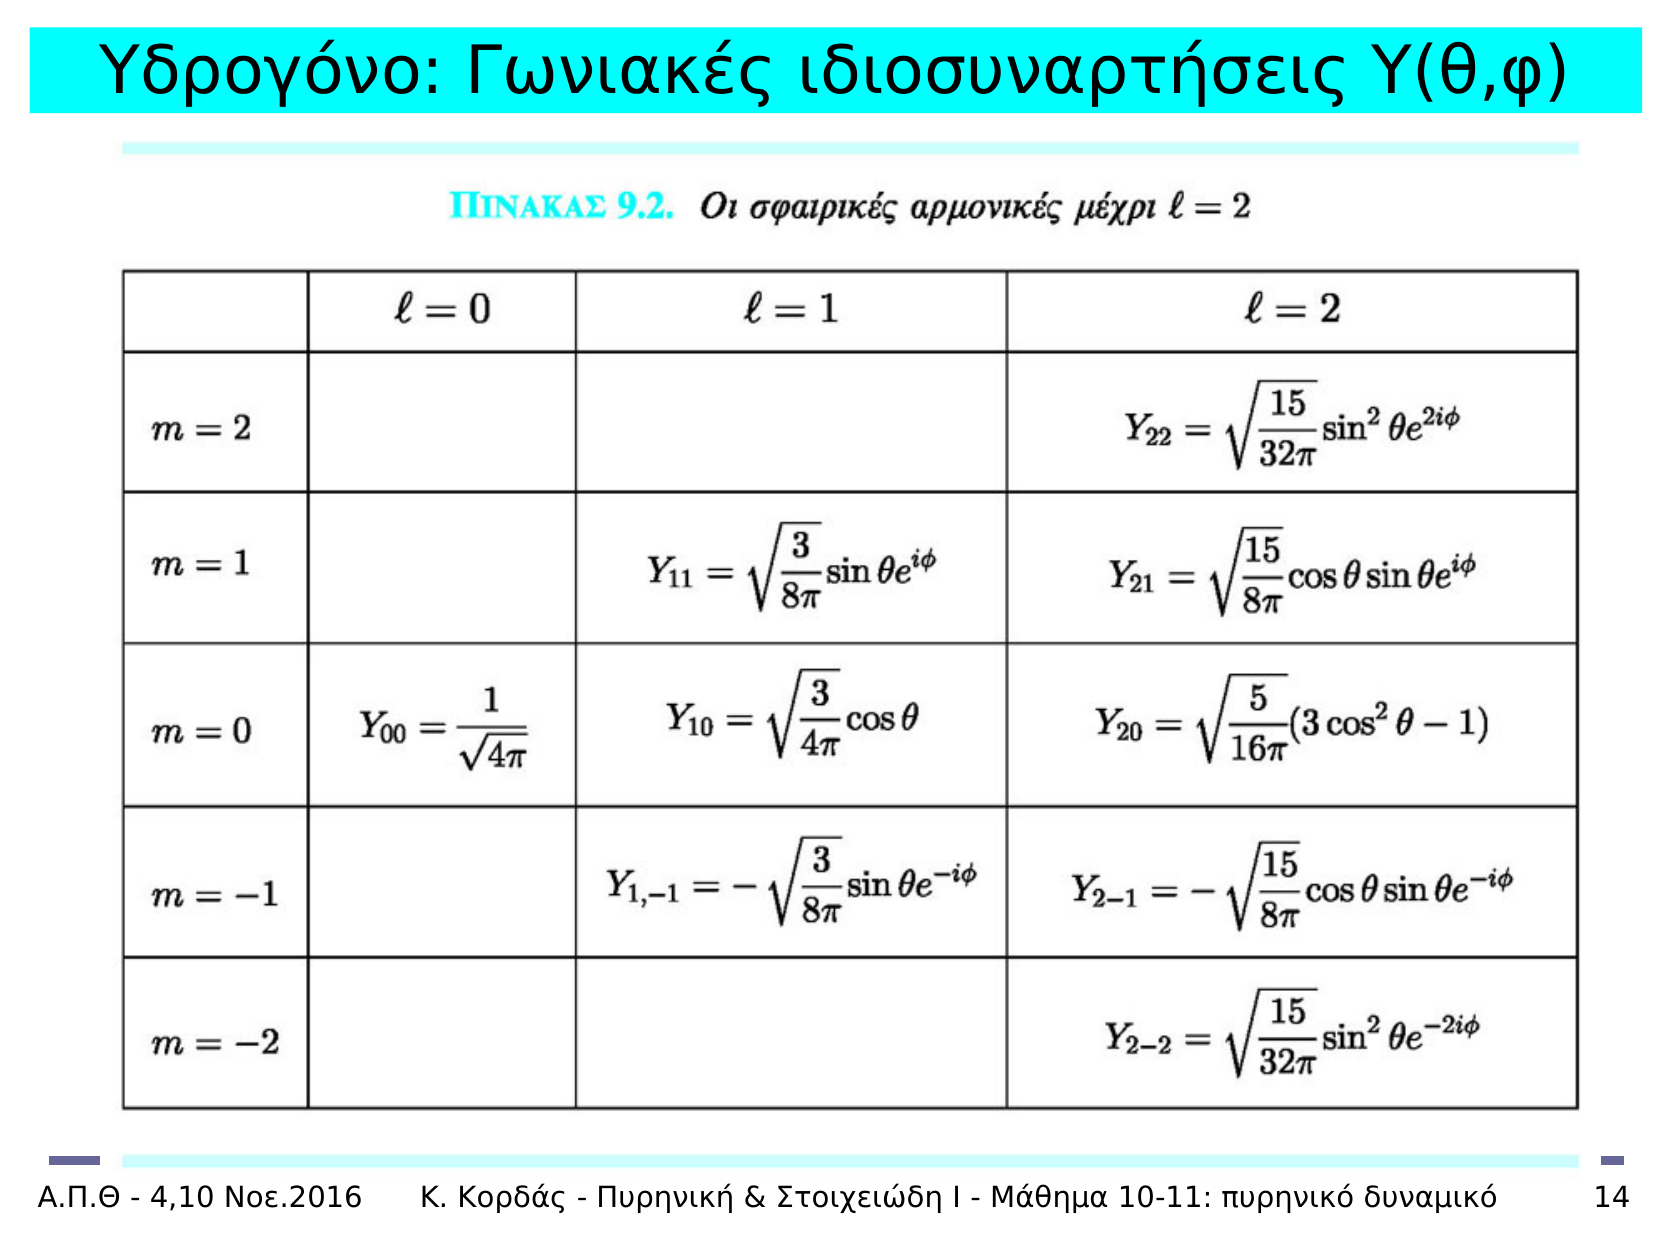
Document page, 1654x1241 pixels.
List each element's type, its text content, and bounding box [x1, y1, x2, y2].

picture [100, 127, 1601, 1181]
title Yδρογόνο: Γωνιακές ιδιοσυναρτήσεις Υ(θ,φ) [29, 27, 1643, 114]
